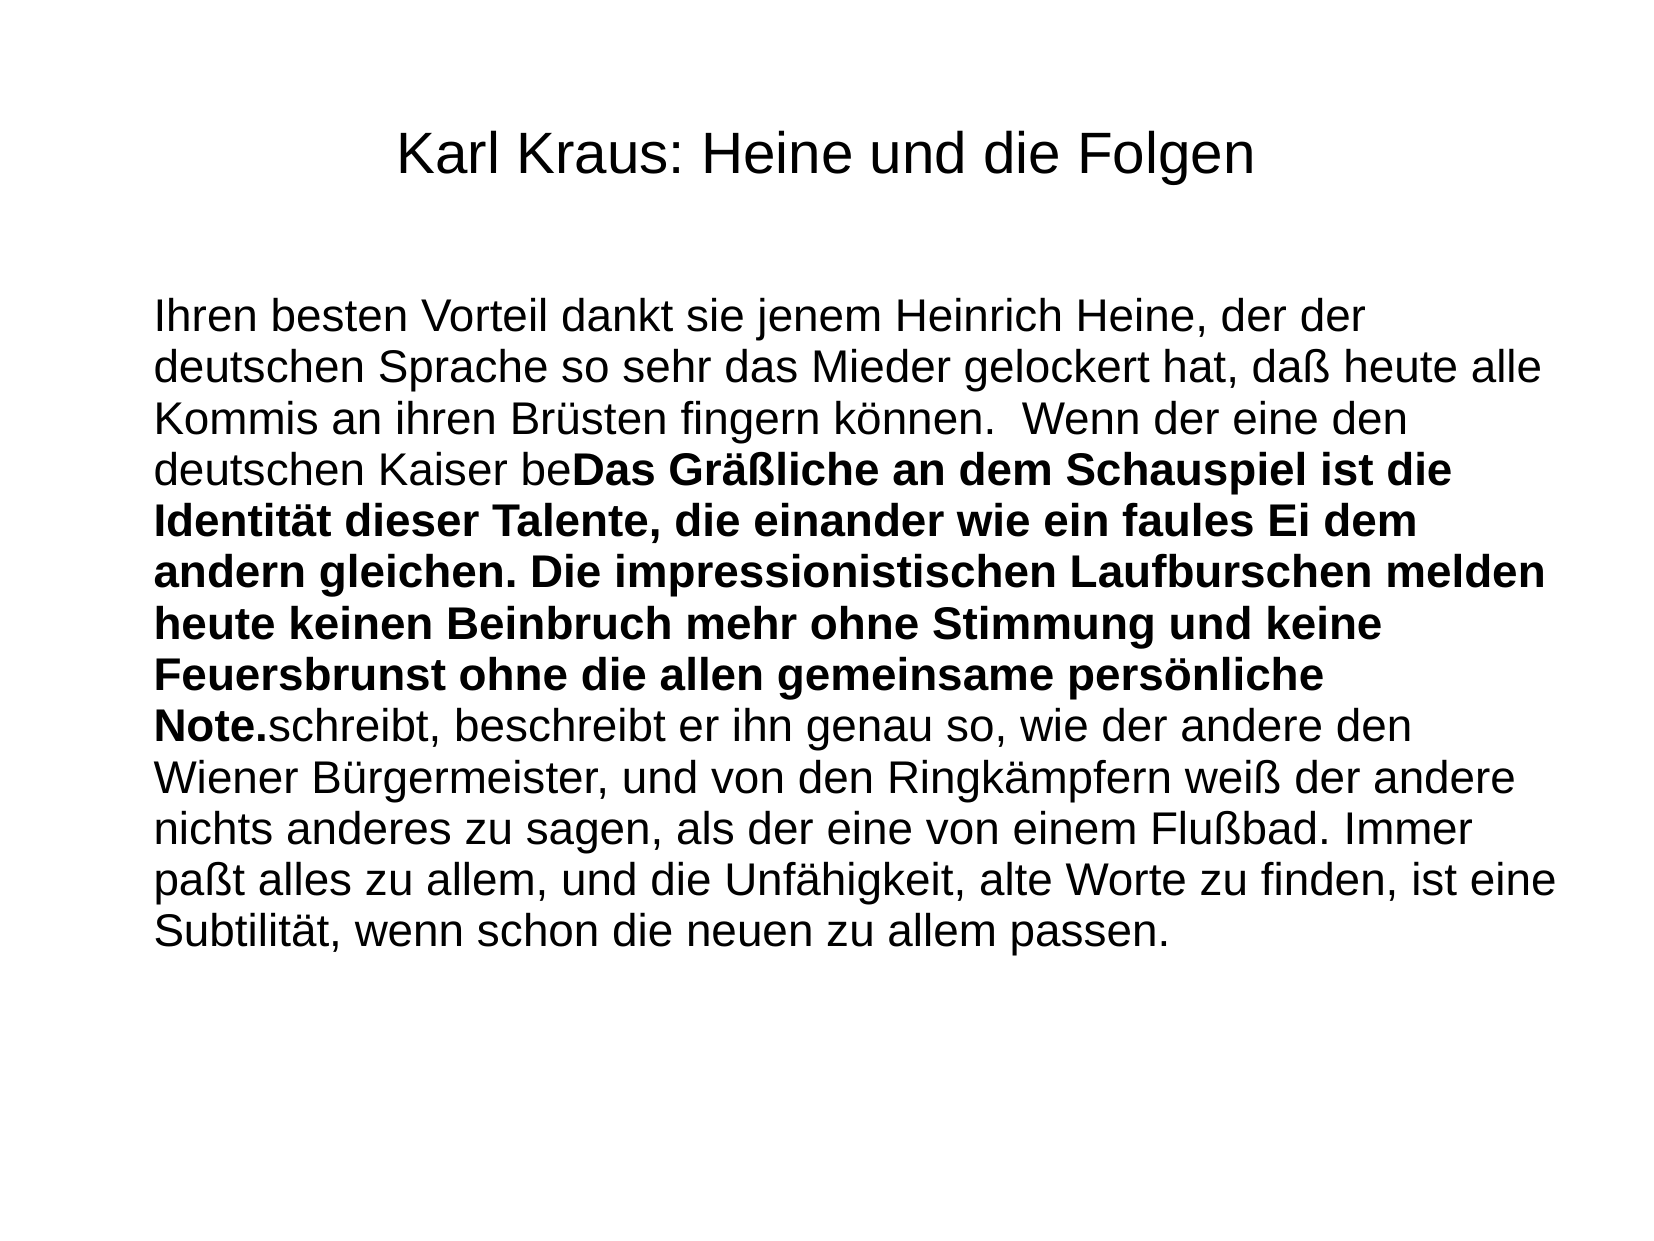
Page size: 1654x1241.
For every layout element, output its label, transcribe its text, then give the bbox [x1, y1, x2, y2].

title Karl Kraus: Heine und die Folgen [82, 49, 1571, 257]
list Ihren besten Vorteil dankt sie jenem Heinrich Heine, der der deutschen Sprache so sehr das Mieder gelockert hat, daß heute alle Kommis an ihren Brüsten fingern können. Wenn der eine den deutschen Kaiser beDas Gräßliche an dem Schauspiel ist die Identität dieser Talente, die einander wie ein faules Ei dem andern gleichen. Die impressionistischen Laufburschen melden heute keinen Beinbruch mehr ohne Stimmung und keine Feuersbrunst ohne die allen gemeinsame persönliche Note.schreibt, beschreibt er ihn genau so, wie der andere den Wiener Bürgermeister, und von den Ringkämpfern weiß der andere nichts anderes zu sagen, als der eine von einem Flußbad. Immer paßt alles zu allem, und die Unfähigkeit, alte Worte zu finden, ist eine Subtilität, wenn schon die neuen zu allem passen. [82, 290, 1571, 1010]
